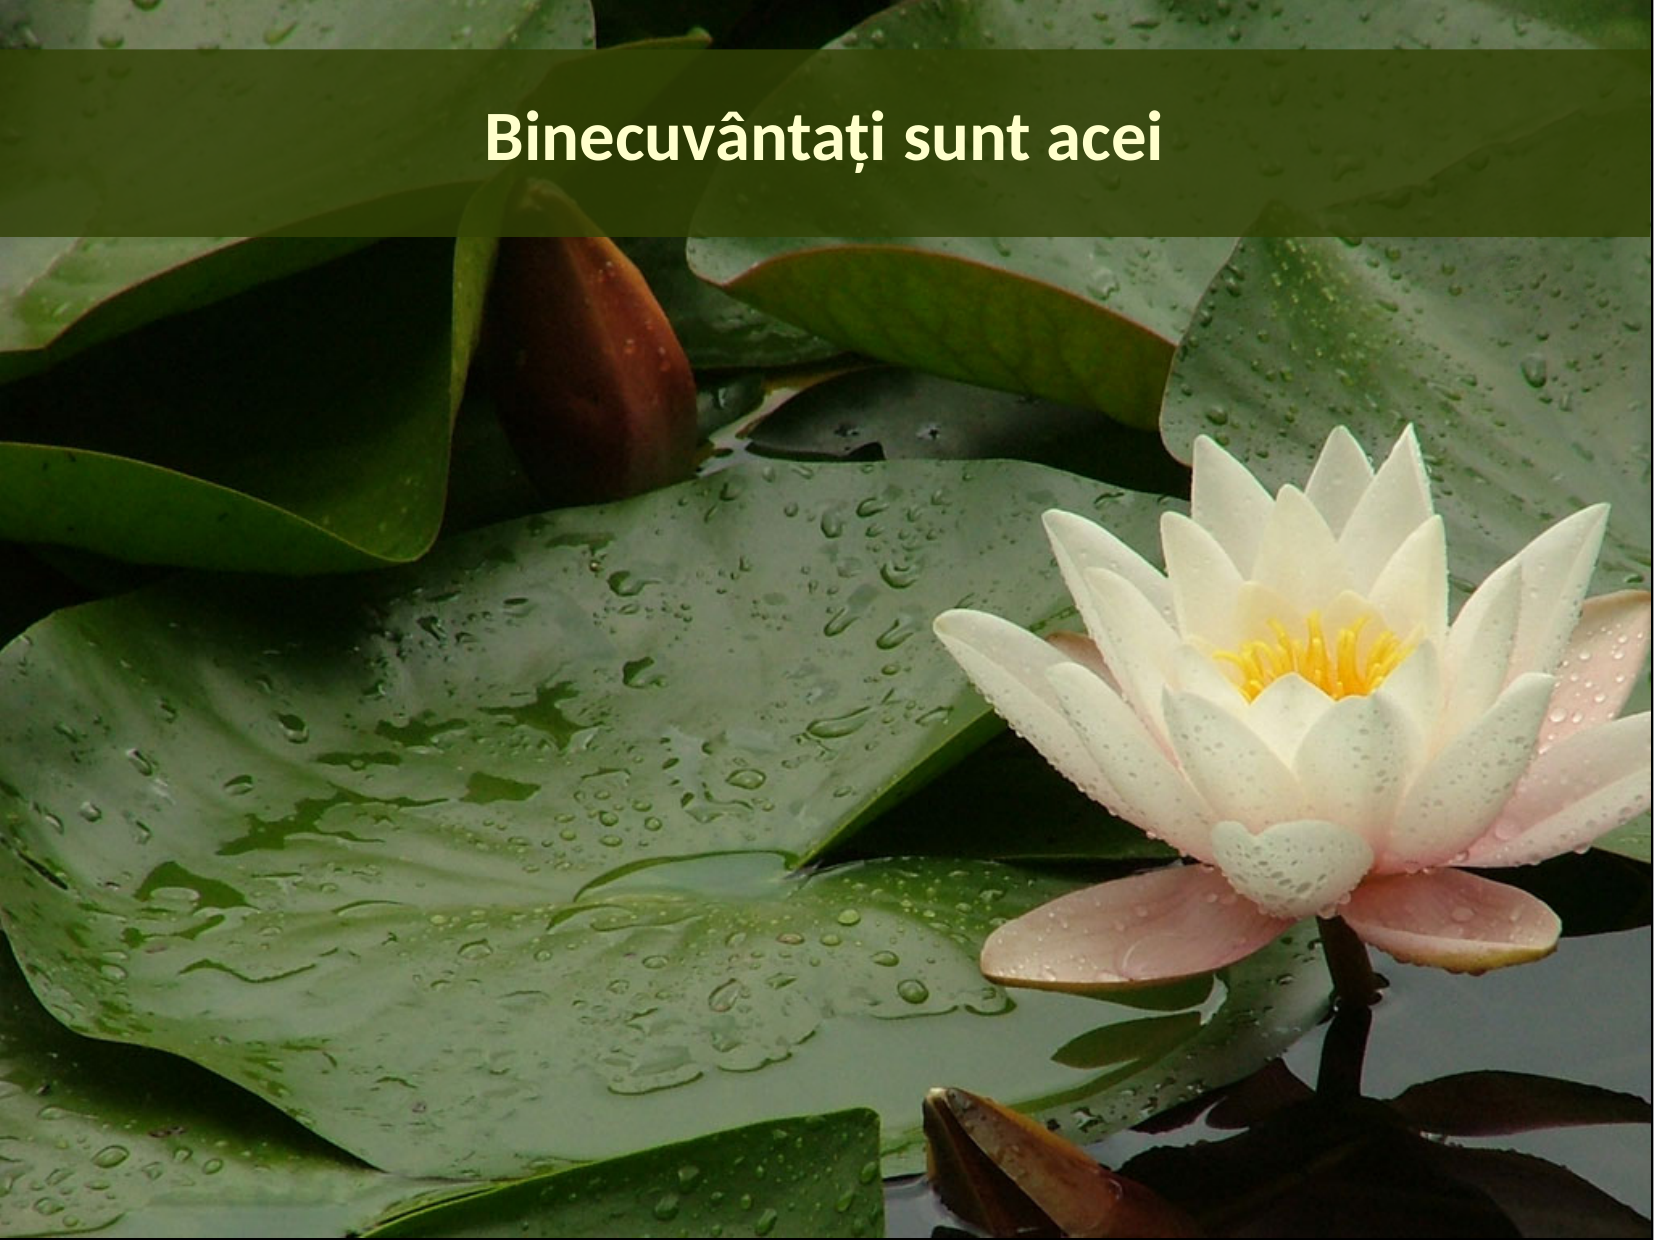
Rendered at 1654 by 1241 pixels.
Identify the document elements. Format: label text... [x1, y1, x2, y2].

text_box Binecuvântaţi sunt acei [0, 49, 1651, 237]
picture [0, 0, 1651, 49]
picture [0, 237, 1651, 1238]
